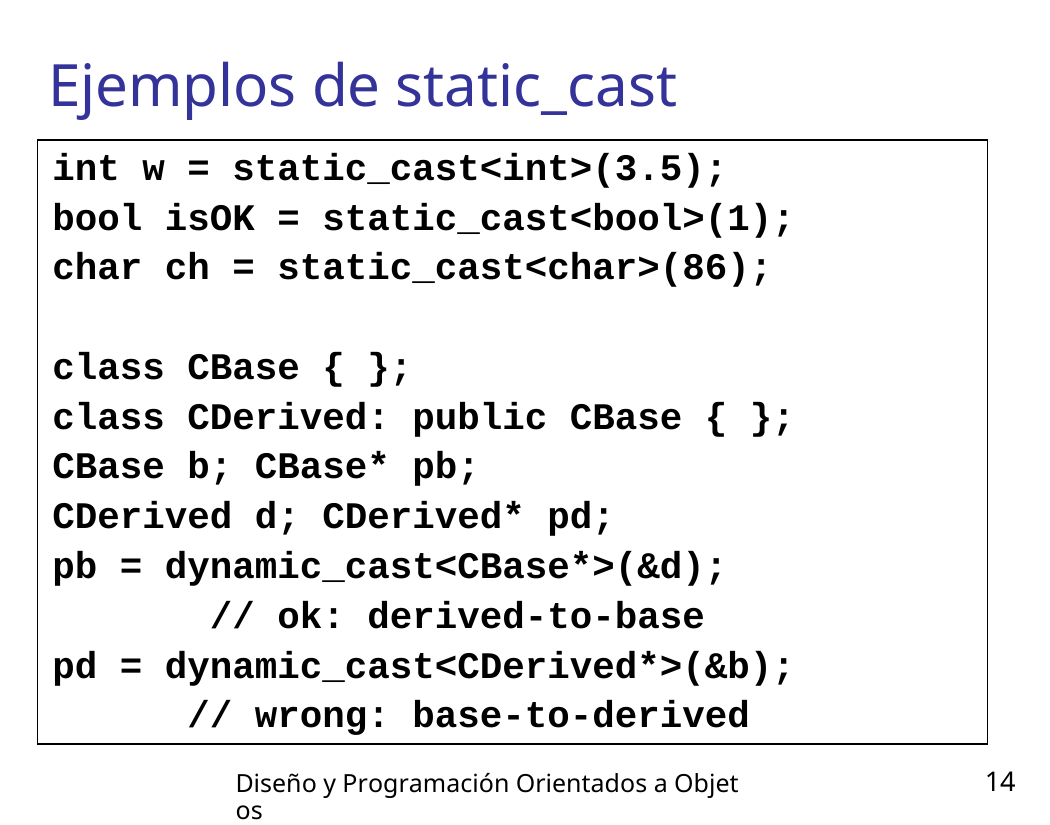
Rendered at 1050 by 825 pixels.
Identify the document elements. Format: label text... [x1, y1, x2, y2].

title Ejemplos de static_cast [37, 8, 1026, 129]
text_box int w = static_cast<int>(3.5); bool isOK = static_cast<bool>(1); char ch = static_cast<char>(86); class CBase { }; class CDerived: public CBase { }; CBase b; CBase* pb; CDerived d; CDerived* pd; pb = dynamic_cast<CBase*>(&d); // ok: derived-to-base pd = dynamic_cast<CDerived*>(&b); // wrong: base-to-derived [37, 140, 988, 744]
